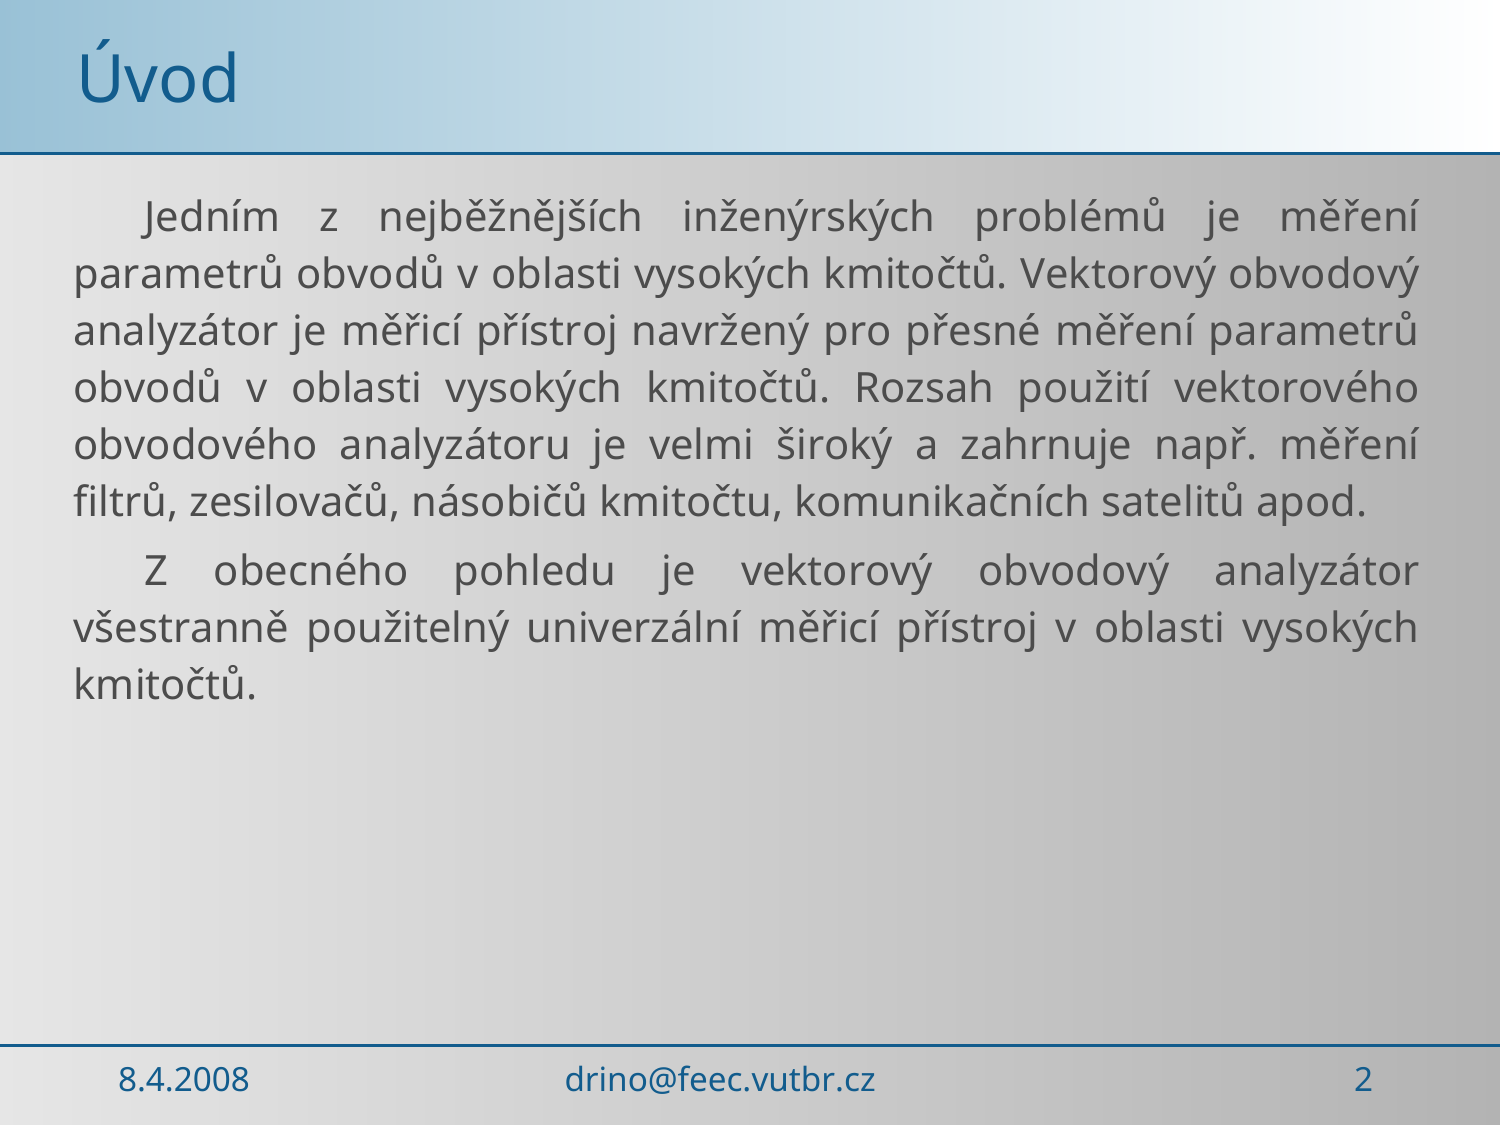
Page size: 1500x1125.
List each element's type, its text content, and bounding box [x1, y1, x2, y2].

text_box Jedním z nejběžnějších inženýrských problémů je měření parametrů obvodů v oblasti vysokých kmitočtů. Vektorový obvodový analyzátor je měřicí přístroj navržený pro přesné měření parametrů obvodů v oblasti vysokých kmitočtů. Rozsah použití vektorového obvodového analyzátoru je velmi široký a zahrnuje např. měření filtrů, zesilovačů, násobičů kmitočtu, komunikačních satelitů apod. Z obecného pohledu je vektorový obvodový analyzátor všestranně použitelný univerzální měřicí přístroj v oblasti vysokých kmitočtů. [59, 178, 1442, 720]
text_box drino@feec.vutbr.cz [454, 1049, 987, 1125]
title Úvod [0, 0, 1500, 152]
text_box <číslo> [1075, 1049, 1388, 1125]
text_box 8.4.2008 [103, 1049, 432, 1125]
